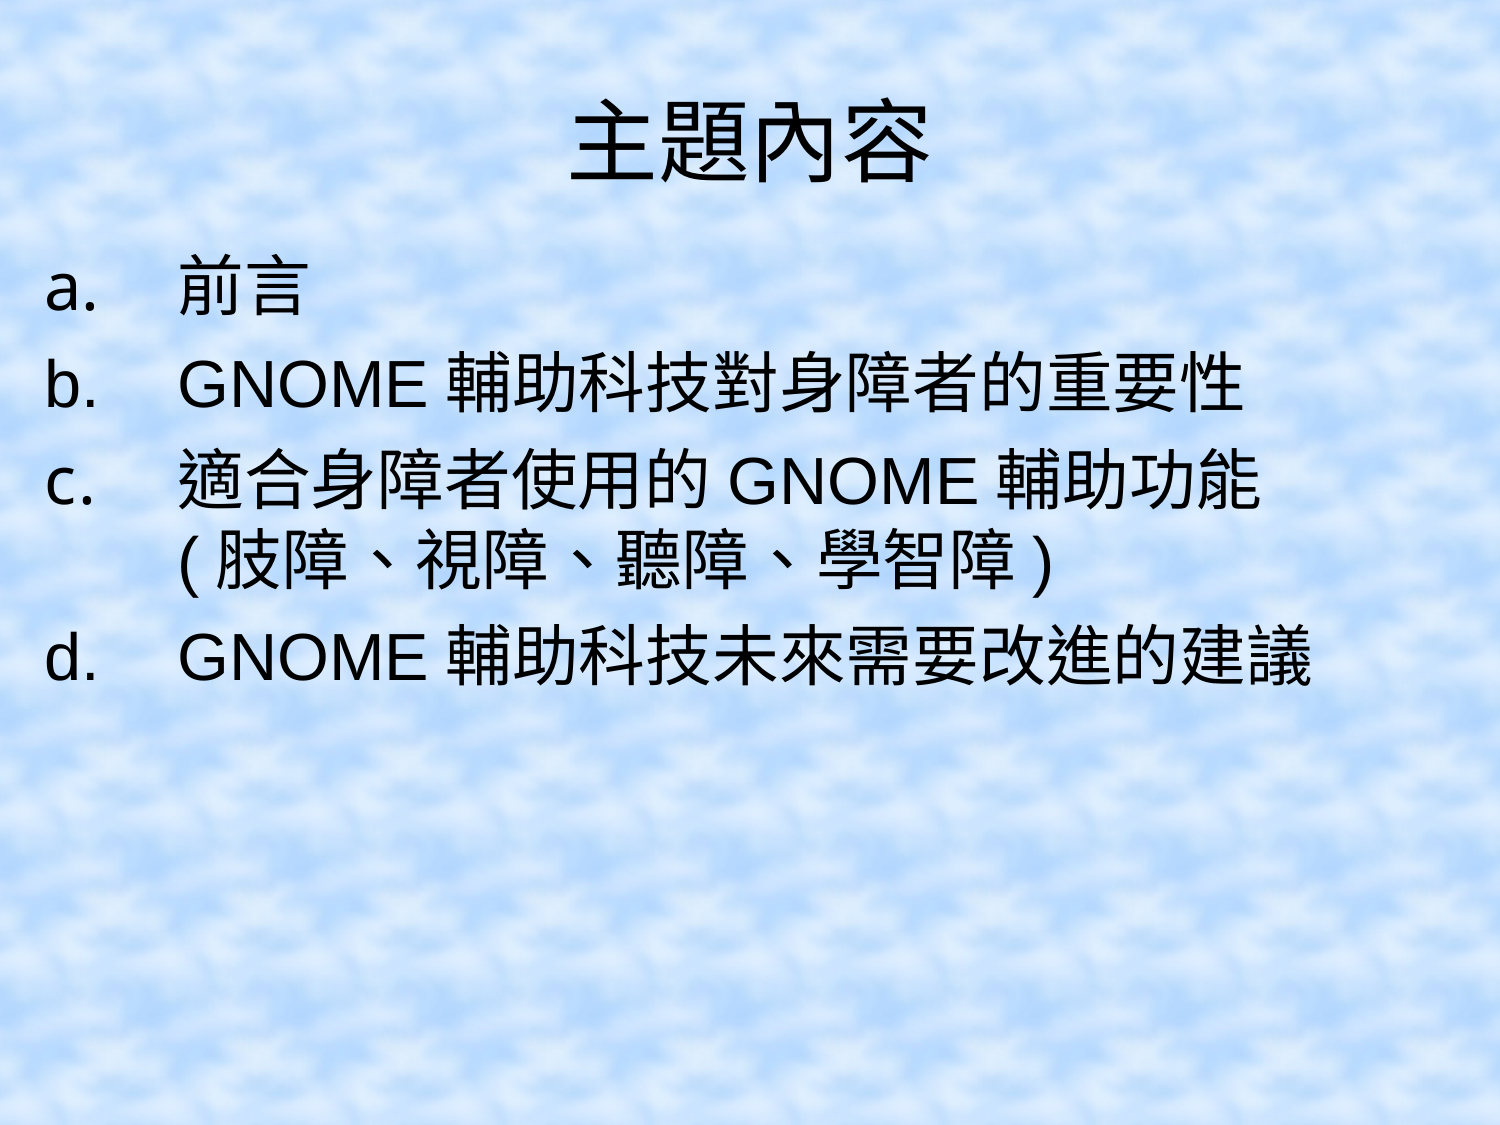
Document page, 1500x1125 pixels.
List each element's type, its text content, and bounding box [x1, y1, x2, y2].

picture [0, 0, 1500, 1125]
title 主題內容 [75, 13, 1426, 236]
list 前言 GNOME輔助科技對身障者的重要性 適合身障者使用的GNOME輔助功能 (肢障、視障、聽障、學智障) GNOME輔助科技未來需要改進的建議 [29, 236, 1447, 1034]
